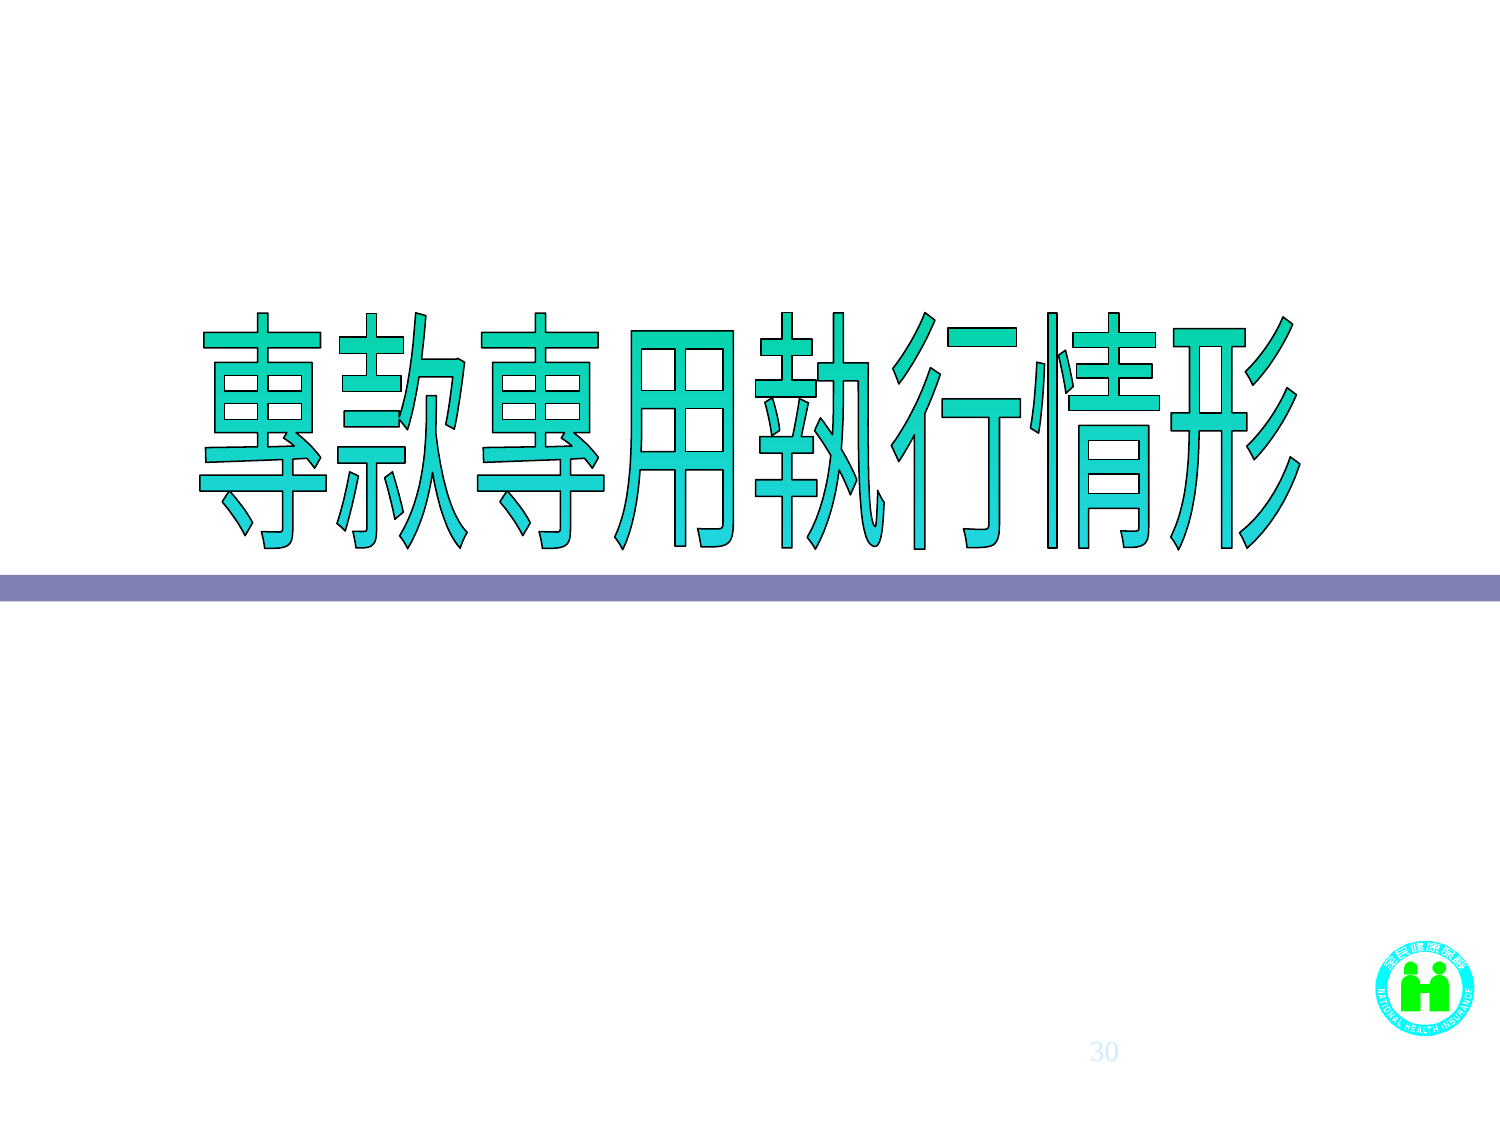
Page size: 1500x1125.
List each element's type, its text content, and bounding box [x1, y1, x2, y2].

text_box 專款專用執行情形 [1170, 328, 1247, 550]
text_box 專款專用執行情形 [1246, 387, 1297, 460]
text_box 專款專用執行情形 [339, 313, 404, 392]
text_box 專款專用執行情形 [1245, 316, 1293, 386]
text_box 專款專用執行情形 [892, 312, 935, 384]
text_box 專款專用執行情形 [614, 330, 734, 550]
text_box 專款專用執行情形 [1030, 362, 1045, 434]
text_box 專款專用執行情形 [399, 395, 468, 549]
text_box 專款專用執行情形 [1047, 312, 1074, 549]
text_box 專款專用執行情形 [1068, 312, 1160, 411]
text_box 專款專用執行情形 [384, 471, 404, 520]
text_box 專款專用執行情形 [891, 367, 941, 550]
text_box 專款專用執行情形 [477, 313, 604, 549]
text_box 專款專用執行情形 [199, 313, 327, 549]
text_box 專款專用執行情形 [336, 471, 359, 532]
text_box 專款專用執行情形 [344, 312, 465, 430]
text_box 專款專用執行情形 [1078, 425, 1149, 549]
text_box 專款專用執行情形 [948, 328, 1017, 347]
text_box 專款專用執行情形 [1239, 456, 1300, 549]
text_box 專款專用執行情形 [337, 446, 406, 548]
text_box 專款專用執行情形 [755, 312, 885, 550]
text_box [1074, 1025, 1388, 1101]
text_box 專款專用執行情形 [942, 398, 1021, 548]
